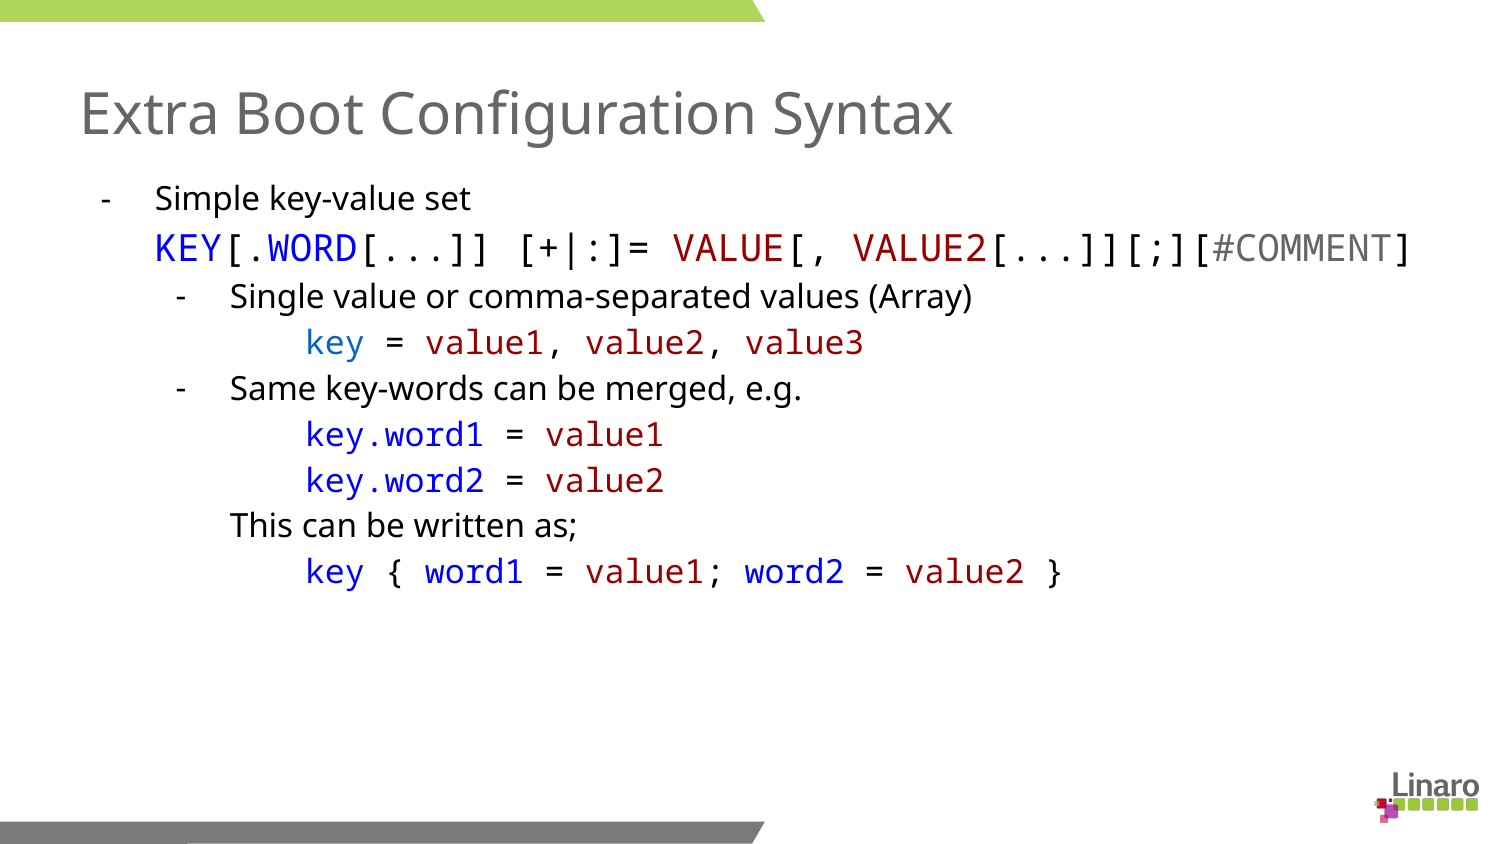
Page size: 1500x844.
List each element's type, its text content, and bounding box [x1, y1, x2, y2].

list Simple key-value set KEY[.WORD[...]] [+|:]= VALUE[, VALUE2[...]][;][#COMMENT] Single value or comma-separated values (Array) key = value1, value2, value3 Same key-words can be merged, e.g. key.word1 = value1 key.word2 = value2 This can be written as; key { word1 = value1; word2 = value2 } [73, 163, 1427, 798]
picture [1372, 770, 1481, 825]
title Extra Boot Configuration Syntax [73, 59, 1427, 163]
